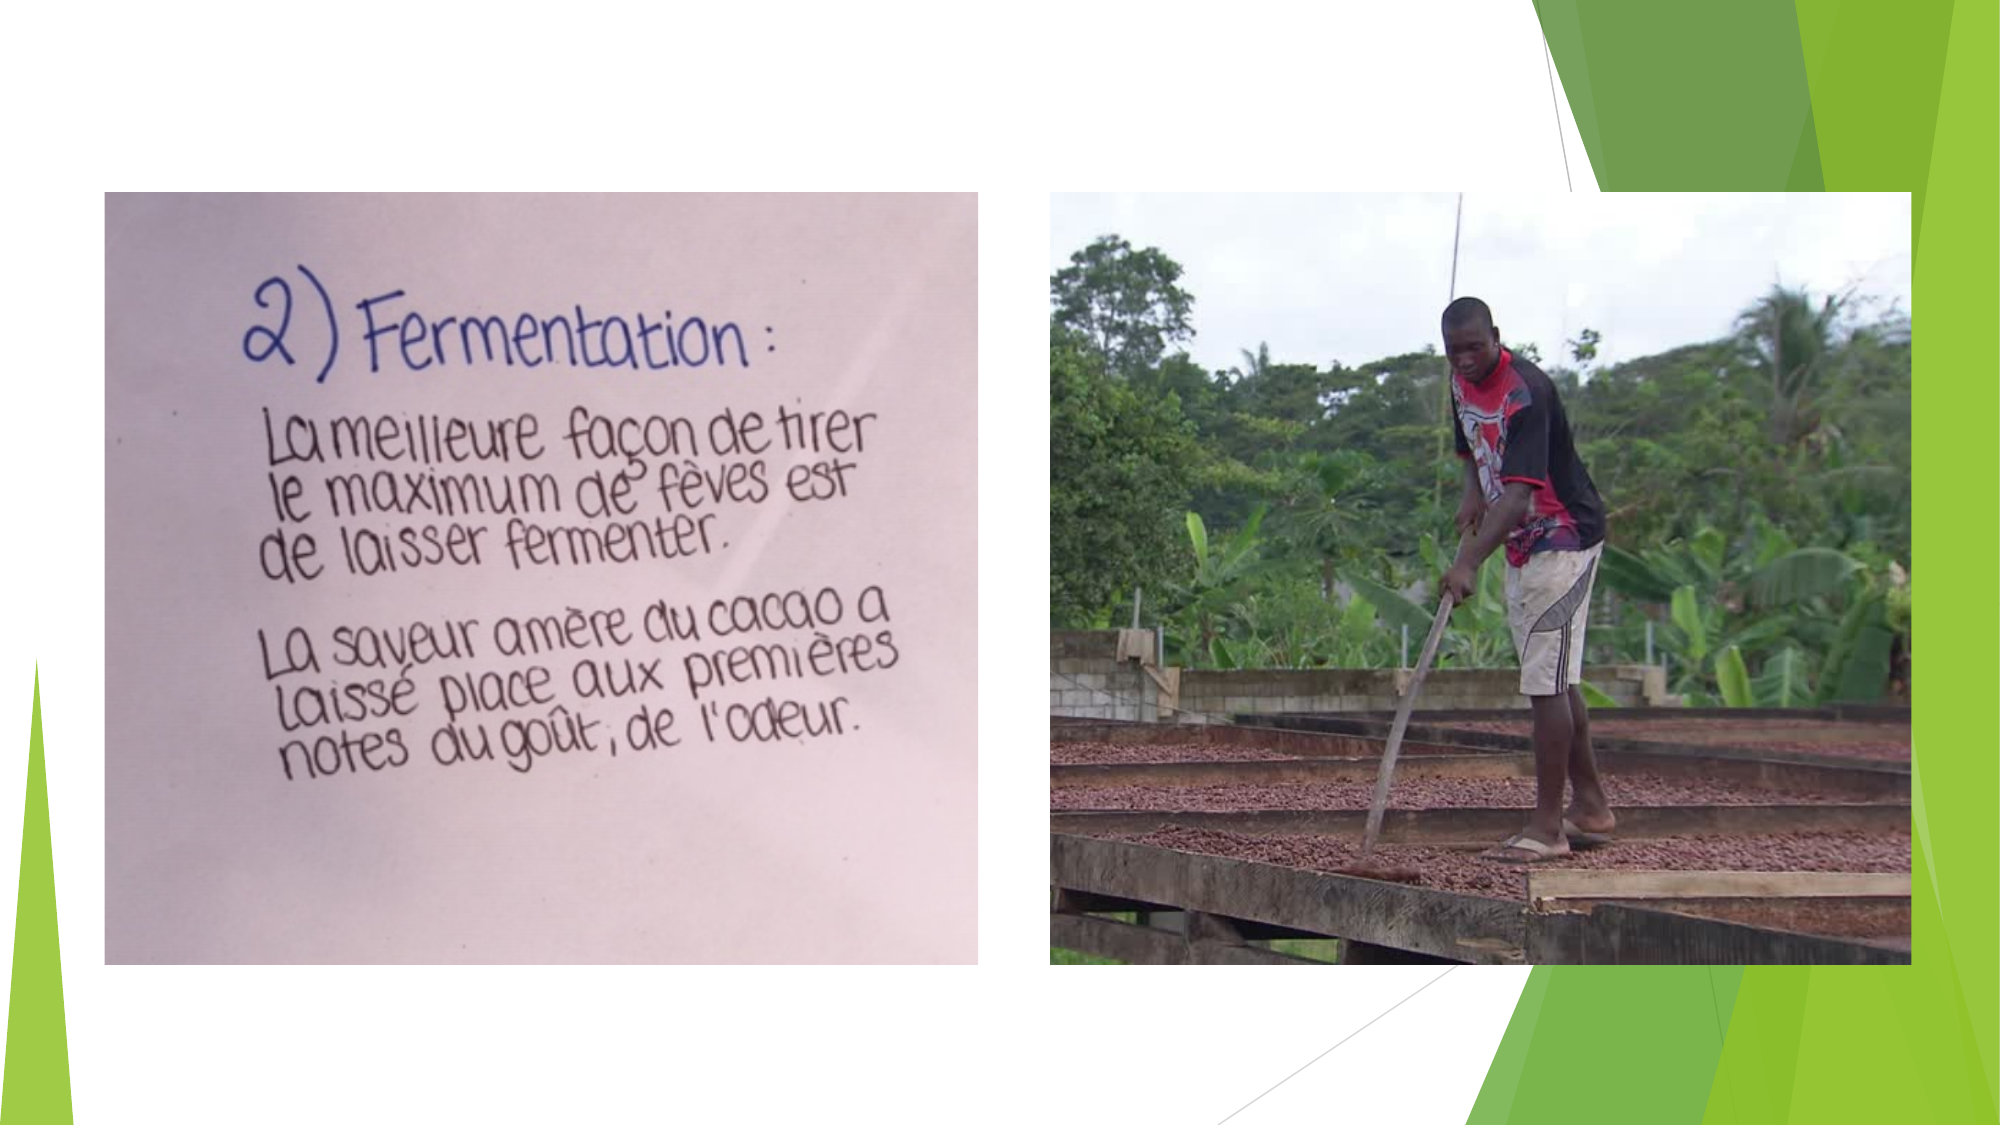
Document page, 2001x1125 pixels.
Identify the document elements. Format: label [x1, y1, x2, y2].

picture [104, 192, 979, 965]
picture [1050, 192, 1912, 965]
